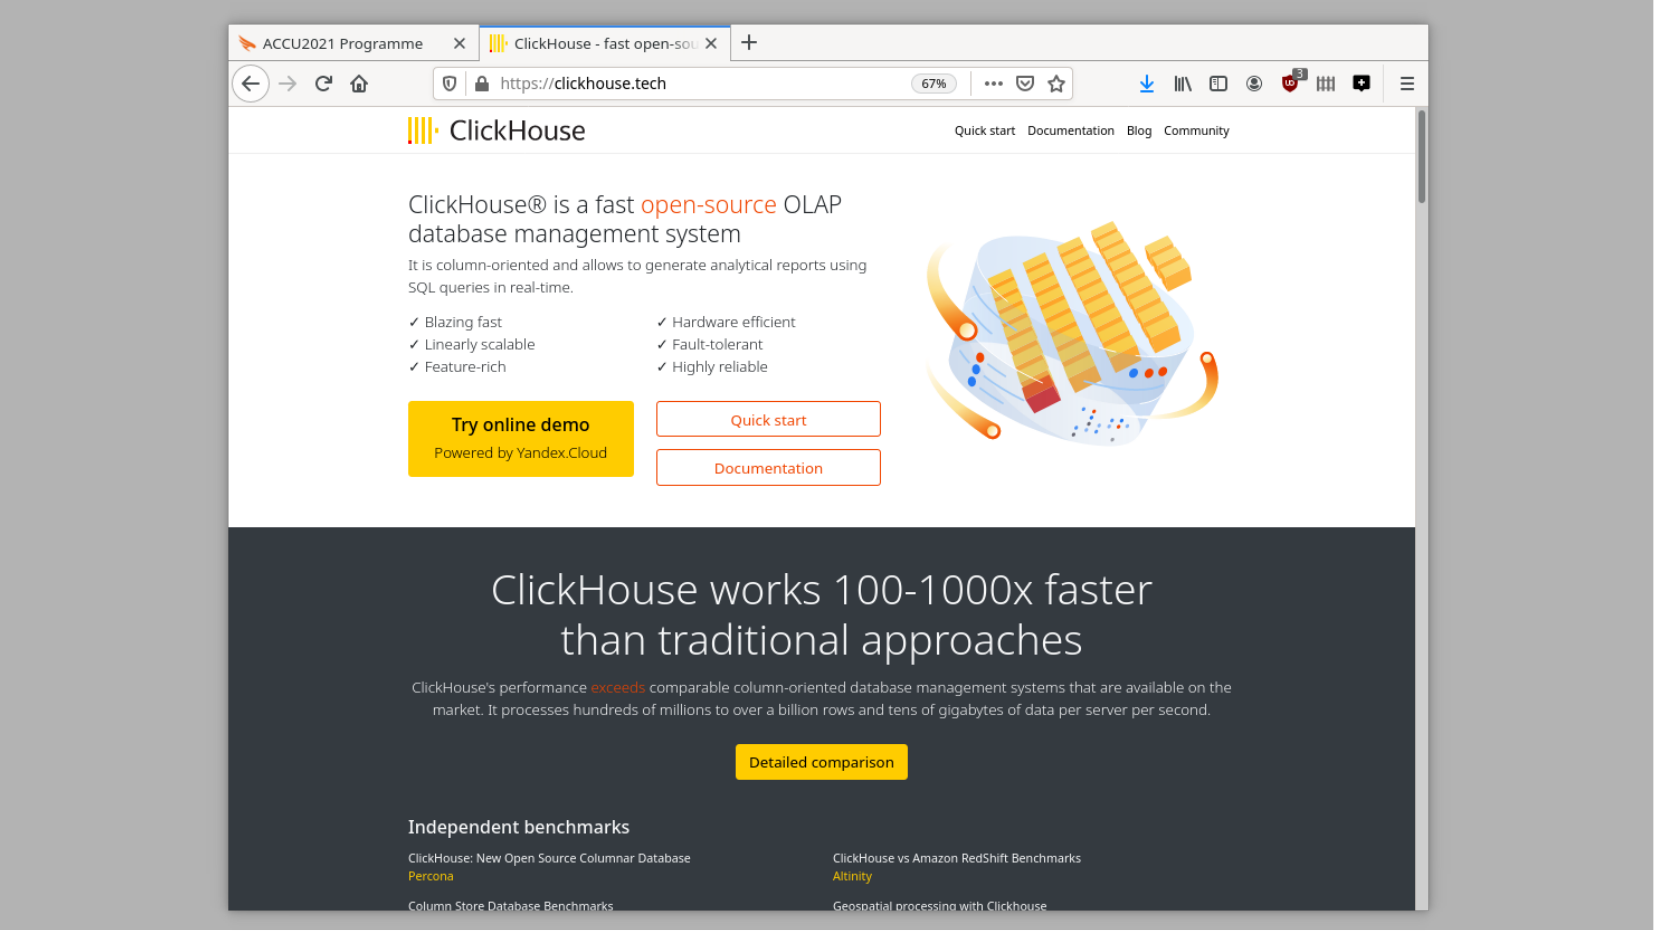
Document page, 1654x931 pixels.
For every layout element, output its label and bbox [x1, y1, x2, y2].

picture [206, 2, 1451, 931]
